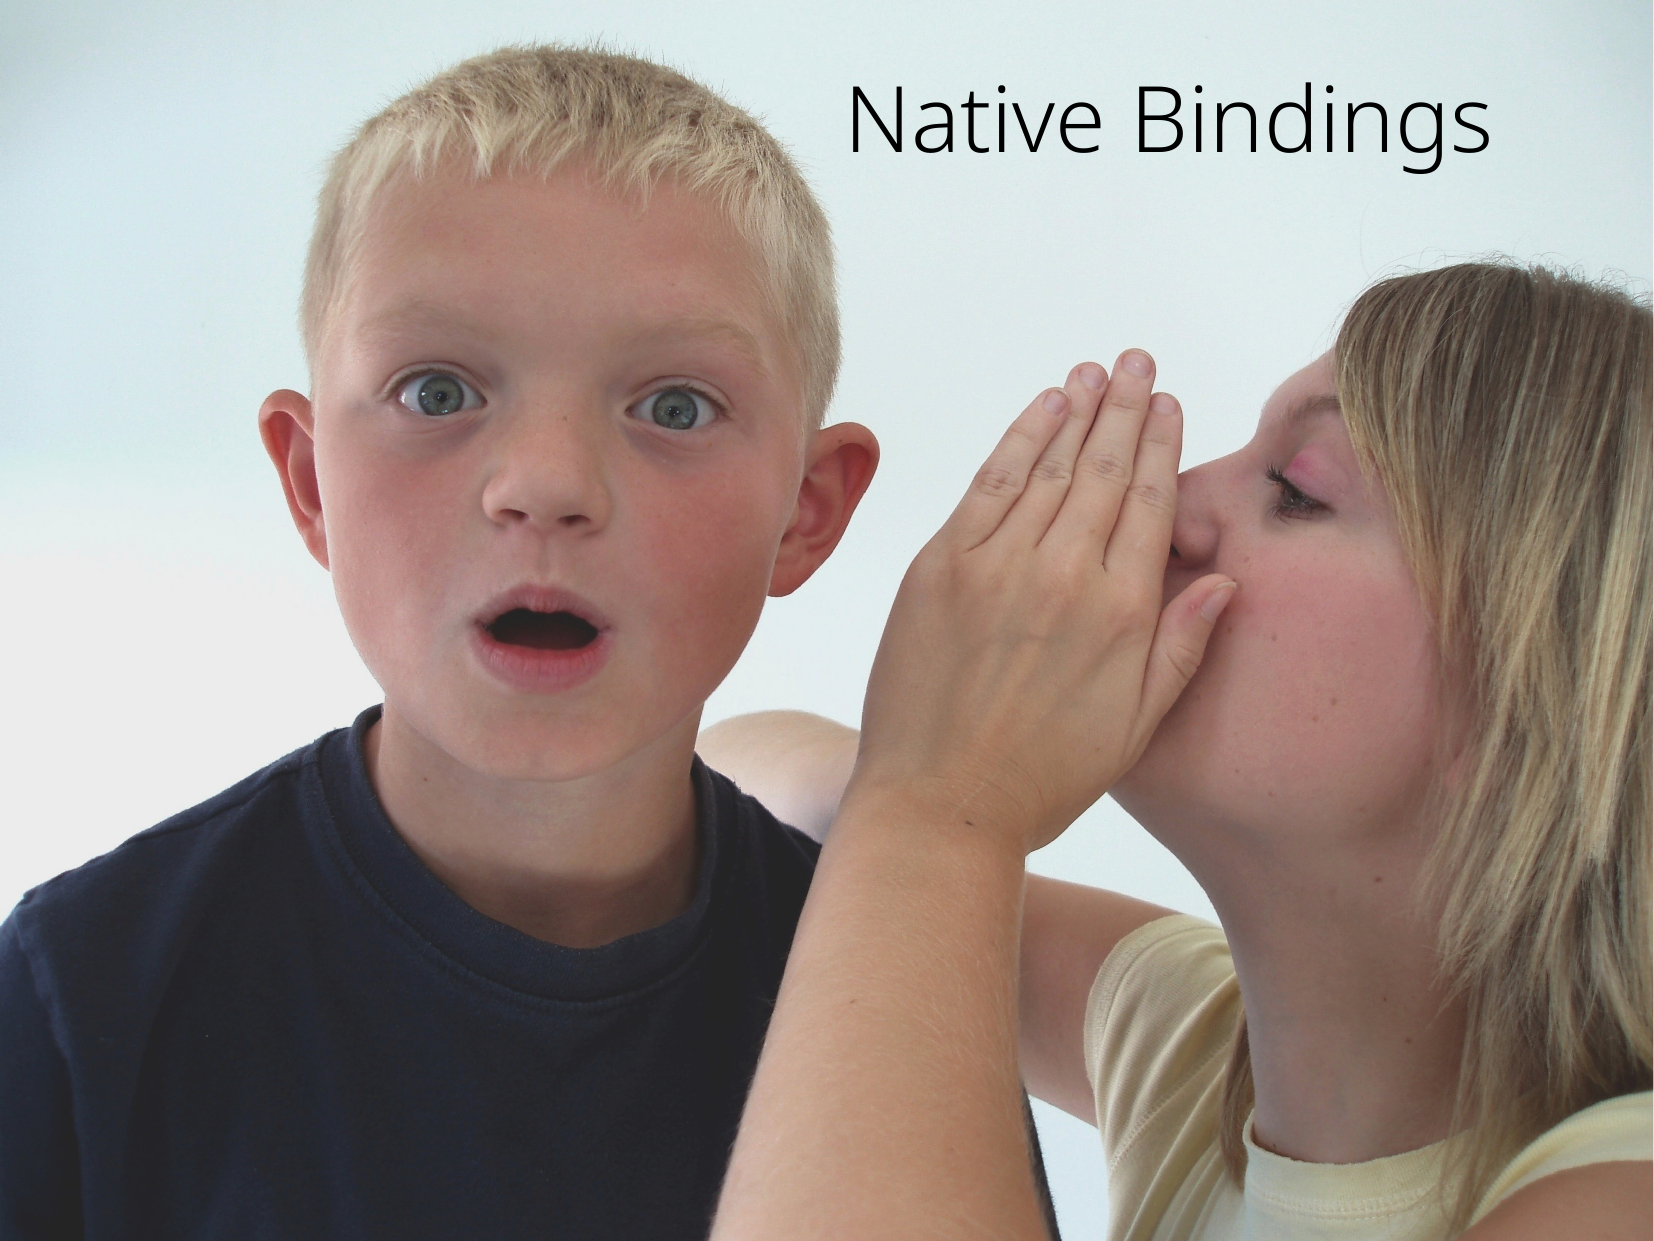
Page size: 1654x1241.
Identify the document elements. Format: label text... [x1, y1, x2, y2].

title Native Bindings [5, 13, 1495, 222]
picture [0, 0, 1654, 1241]
